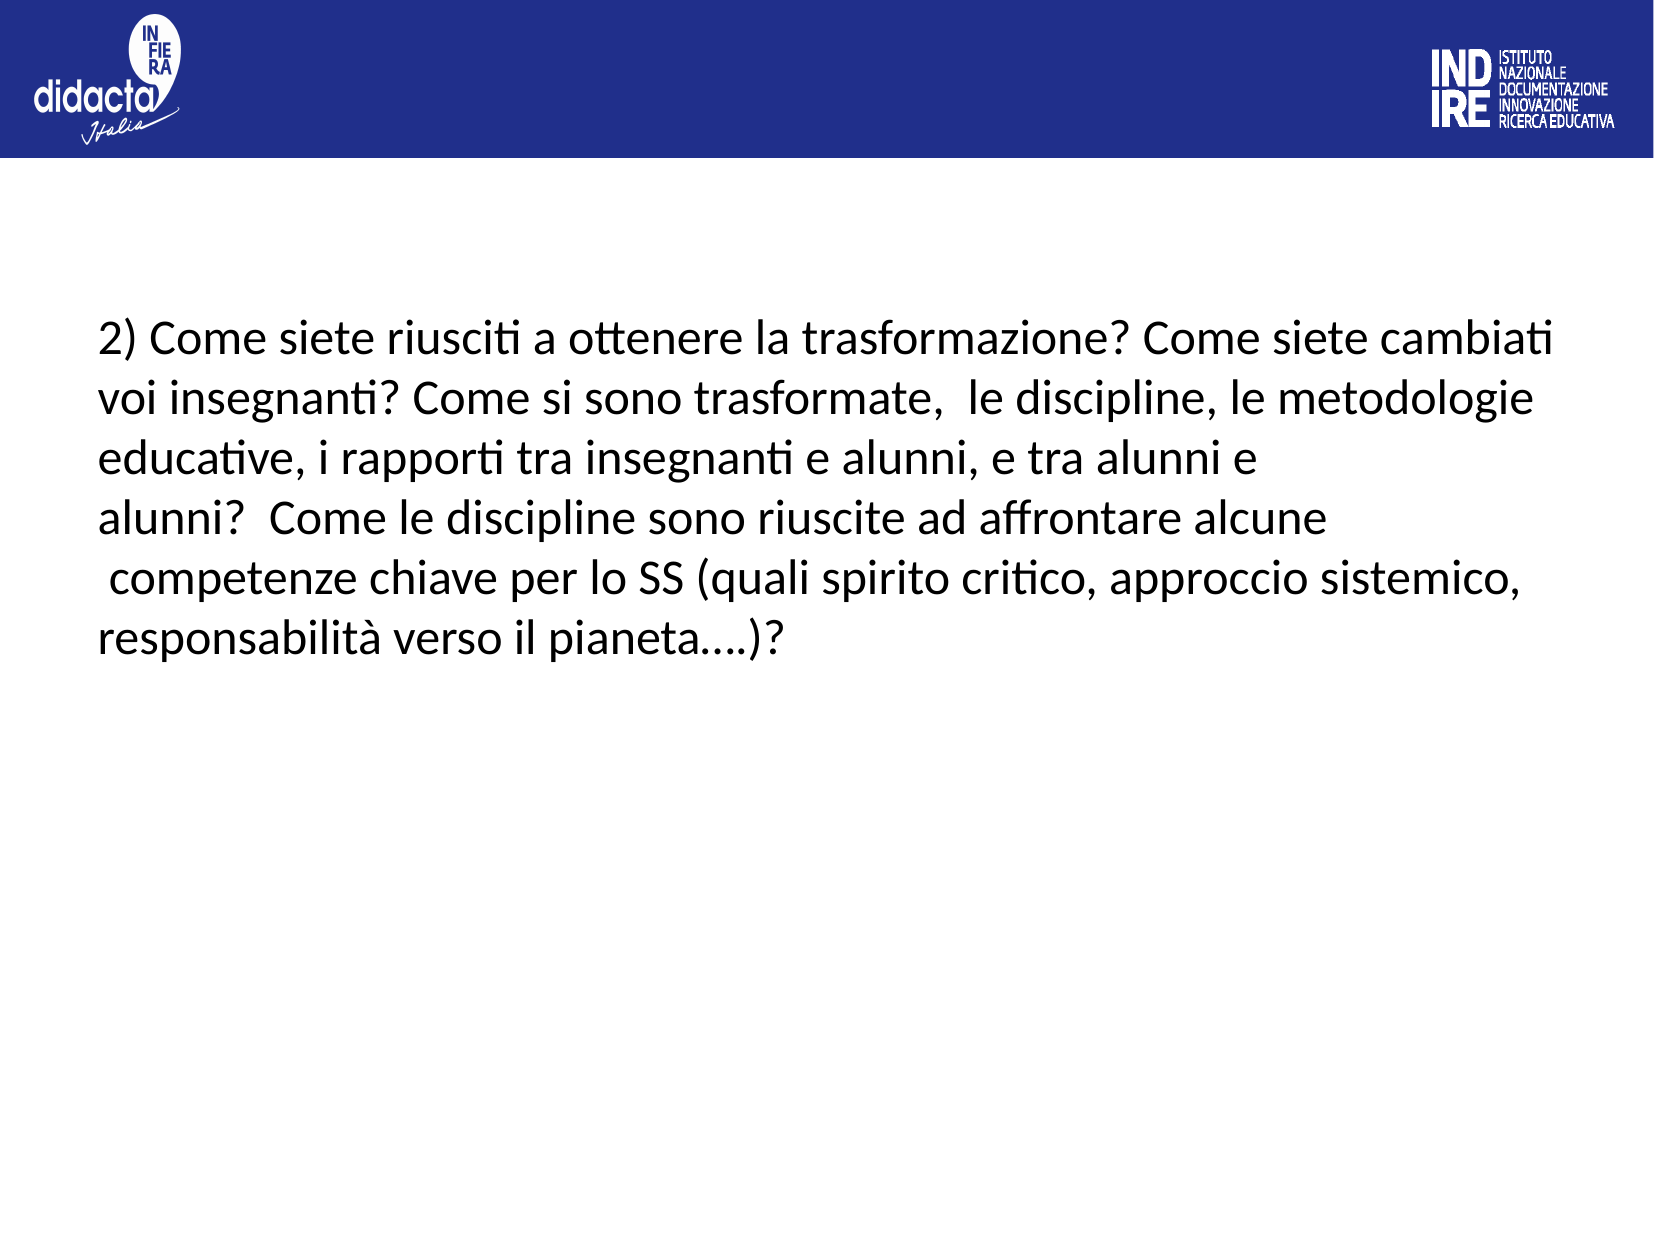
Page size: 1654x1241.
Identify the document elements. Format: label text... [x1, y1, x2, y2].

text_box [0, 0, 1654, 158]
list 2) Come siete riusciti a ottenere la trasformazione? Come siete cambiati voi insegnanti? Come si sono trasformate, le discipline, le metodologie educative, i rapporti tra insegnanti e alunni, e tra alunni e alunni? Come le discipline sono riuscite ad affrontare alcune competenze chiave per lo SS (quali spirito critico, approccio sistemico, responsabilità verso il pianeta….)? [82, 289, 1571, 1108]
picture [1423, 35, 1623, 142]
picture [34, 14, 181, 145]
